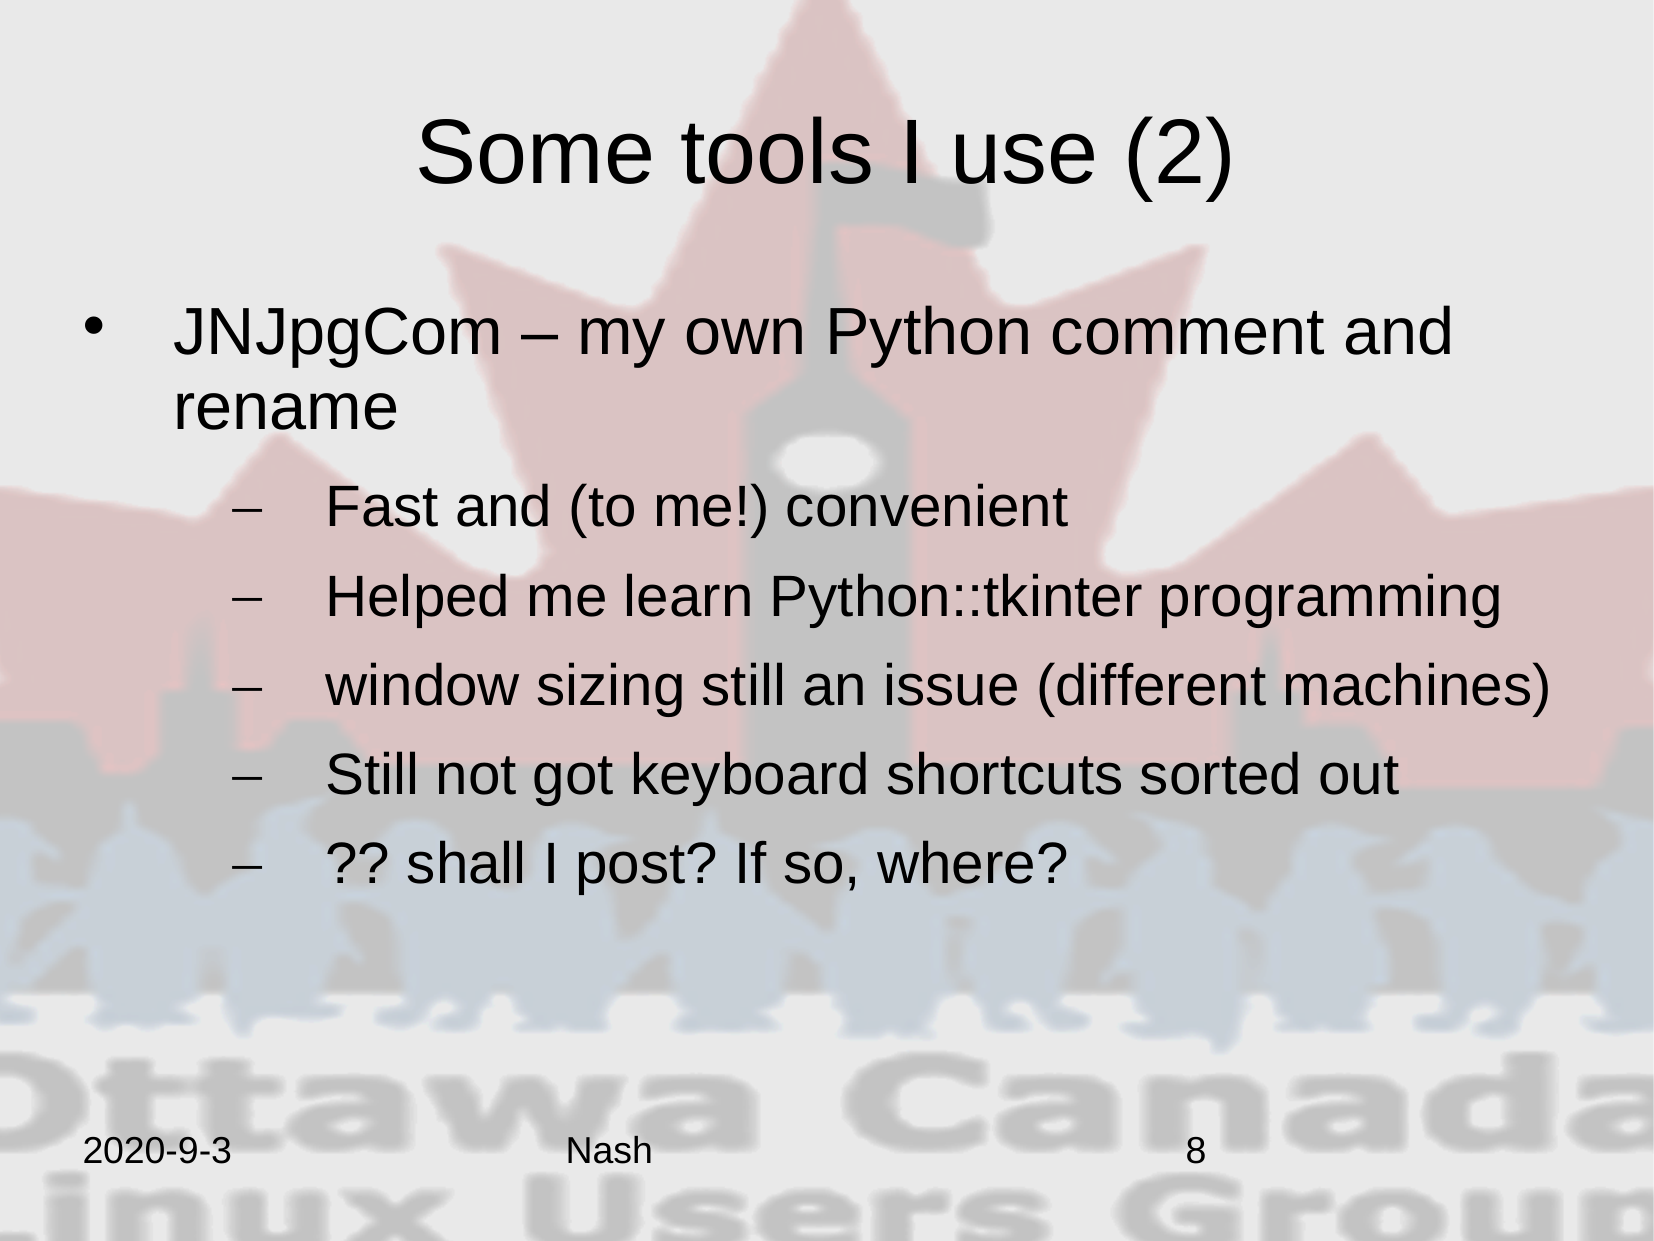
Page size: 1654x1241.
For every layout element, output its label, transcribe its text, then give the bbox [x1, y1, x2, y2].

picture [0, 0, 1654, 1241]
list JNJpgCom – my own Python comment and rename Fast and (to me!) convenient Helped me learn Python::tkinter programming window sizing still an issue (different machines) Still not got keyboard shortcuts sorted out ?? shall I post? If so, where? [82, 290, 1571, 1010]
title Some tools I use (2) [82, 49, 1571, 257]
